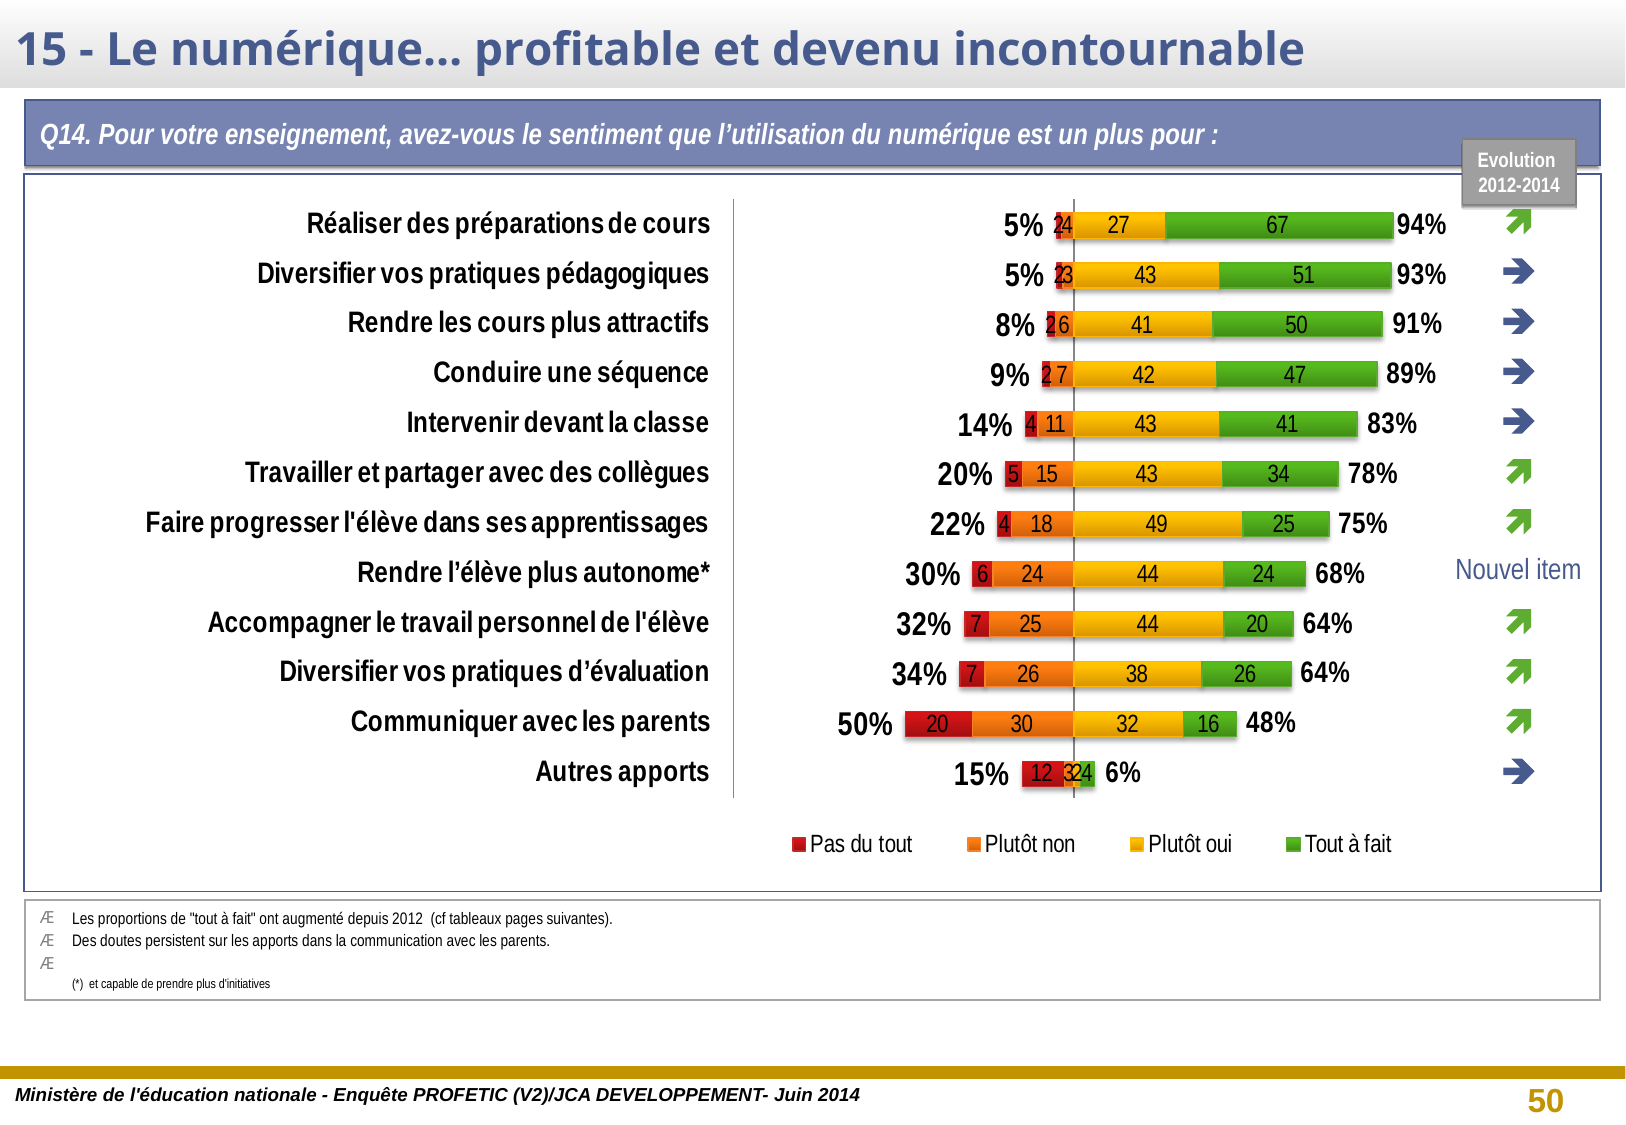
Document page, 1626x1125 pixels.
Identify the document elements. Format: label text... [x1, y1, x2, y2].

text_box 50 [1512, 1071, 1625, 1125]
text_box  [1504, 650, 1538, 690]
text_box Ministère de l'éducation nationale - Enquête PROFETIC (V2)/JCA DEVELOPPEMENT- Juin 2014 [0, 1074, 1501, 1125]
text_box Evolution 2012-2014 [1462, 138, 1576, 205]
text_box Nouvel item [1455, 550, 1582, 585]
list Les proportions de "tout à fait" ont augmenté depuis 2012 (cf tableaux pages suivantes). Des doutes persistent sur les apports dans la communication avec les parents. (*) et capable de prendre plus d'initiatives [24, 900, 1600, 1000]
text_box  [1501, 250, 1535, 290]
text_box  [1504, 450, 1538, 490]
text_box  [1504, 600, 1538, 640]
list Q14. Pour votre enseignement, avez-vous le sentiment que l’utilisation du numérique est un plus pour : [24, 99, 1600, 166]
text_box  [1504, 500, 1538, 540]
text_box  [1504, 200, 1538, 240]
title 15 - Le numérique… profitable et devenu incontournable [0, 0, 1625, 88]
text_box  [1504, 700, 1538, 740]
text_box  [1501, 300, 1535, 340]
text_box  [1501, 750, 1535, 790]
picture [24, 174, 1600, 891]
text_box  [1501, 400, 1535, 440]
text_box  [1501, 350, 1535, 390]
